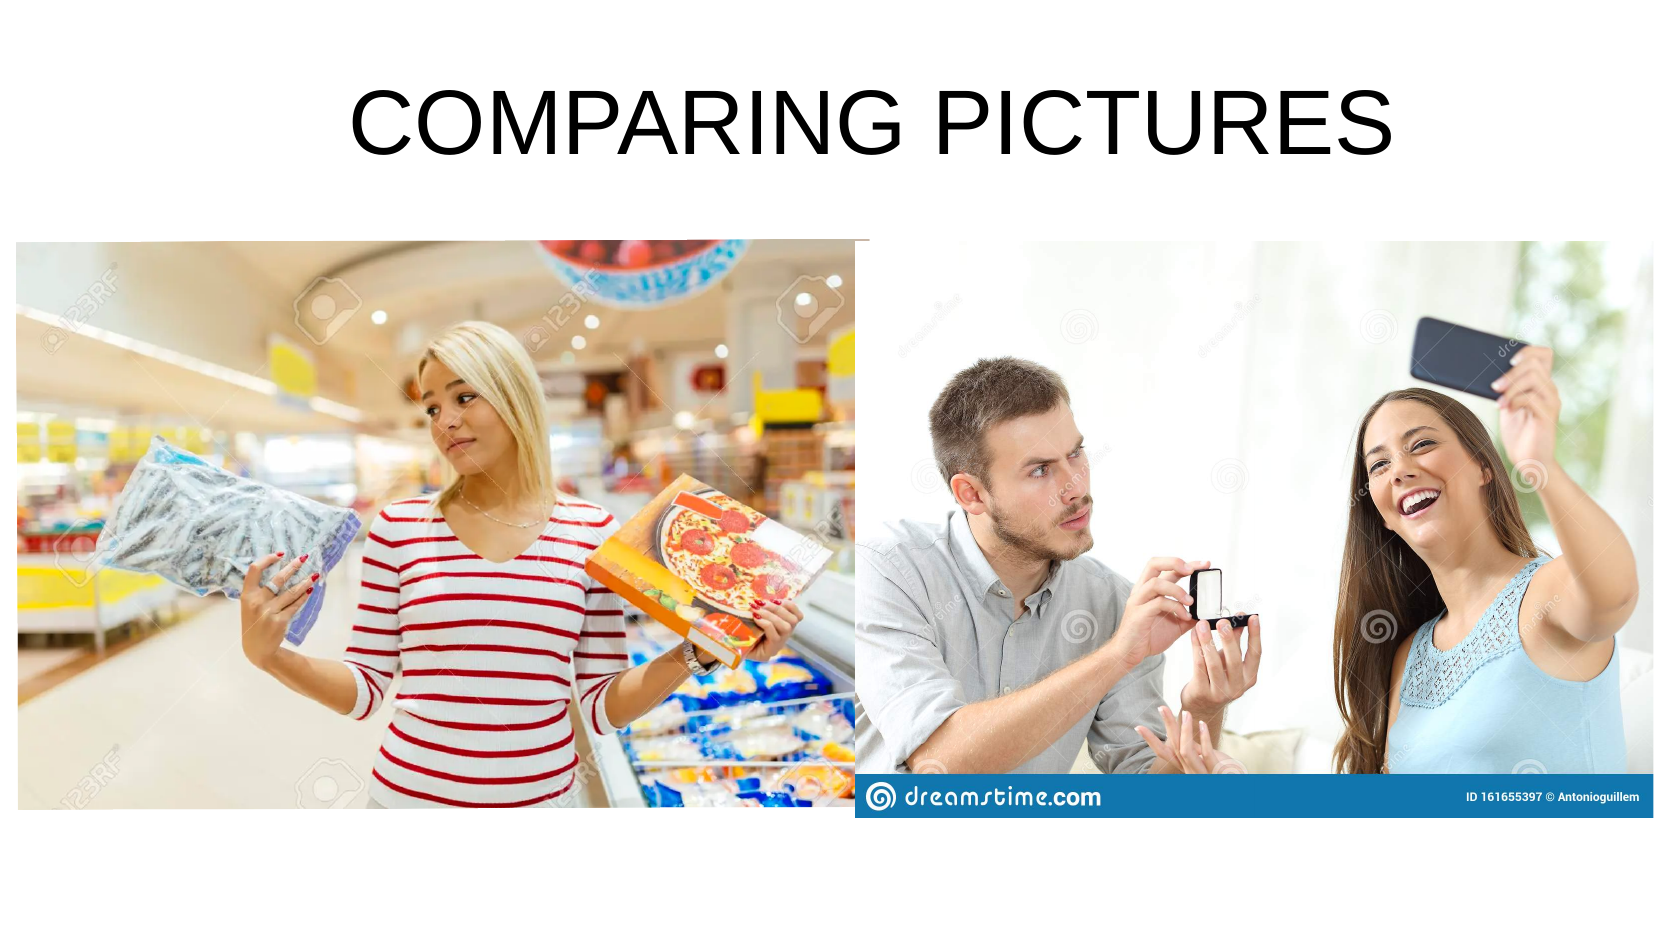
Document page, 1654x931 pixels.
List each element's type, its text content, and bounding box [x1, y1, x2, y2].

picture [15, 238, 1654, 818]
title COMPARING PICTURES [135, 20, 1561, 226]
